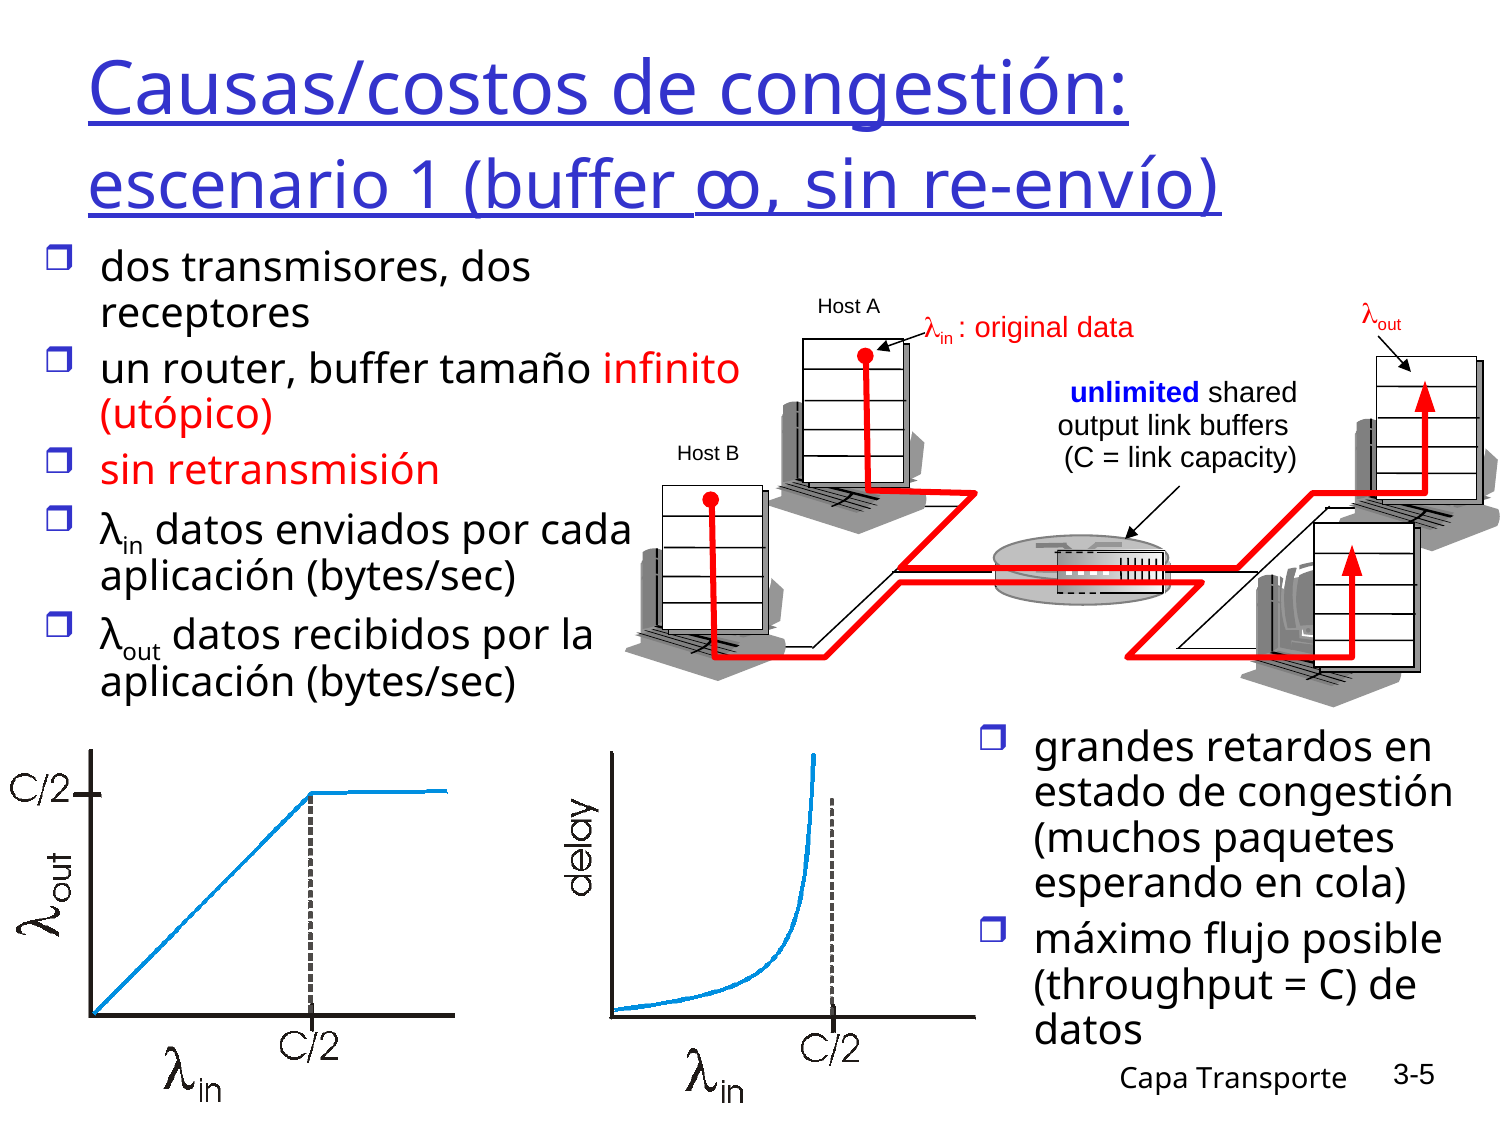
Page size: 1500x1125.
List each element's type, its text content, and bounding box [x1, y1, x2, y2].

text_box [1164, 586, 1170, 594]
list grandes retardos en estado de congestión (muchos paquetes esperando en cola) máximo flujo posible (throughput = C) de datos [962, 716, 1472, 1067]
text_box [662, 370, 927, 654]
text_box [995, 586, 1162, 605]
text_box [1354, 388, 1422, 490]
text_box unlimited shared output link buffers (C = link capacity) [1012, 367, 1313, 488]
text_box [803, 338, 925, 488]
text_box Host A [802, 287, 907, 328]
text_box [1164, 572, 1171, 579]
text_box in : original data [909, 303, 1163, 364]
text_box [624, 517, 770, 682]
text_box [995, 572, 1120, 579]
text_box [1256, 555, 1349, 654]
text_box Host B [662, 434, 767, 475]
picture [9, 749, 976, 1103]
text_box [993, 535, 1171, 565]
title Causas/costos de congestión: escenario 1 (buffer ꝏ, sin re-envío) [87, 45, 1400, 218]
text_box [1240, 356, 1500, 708]
text_box out [1346, 289, 1426, 350]
list dos transmisores, dos receptores un router, buffer tamaño infinito (utópico) sin retransmisión λin datos enviados por cada aplicación (bytes/sec) λout datos recibidos por la aplicación (bytes/sec) [28, 237, 767, 749]
